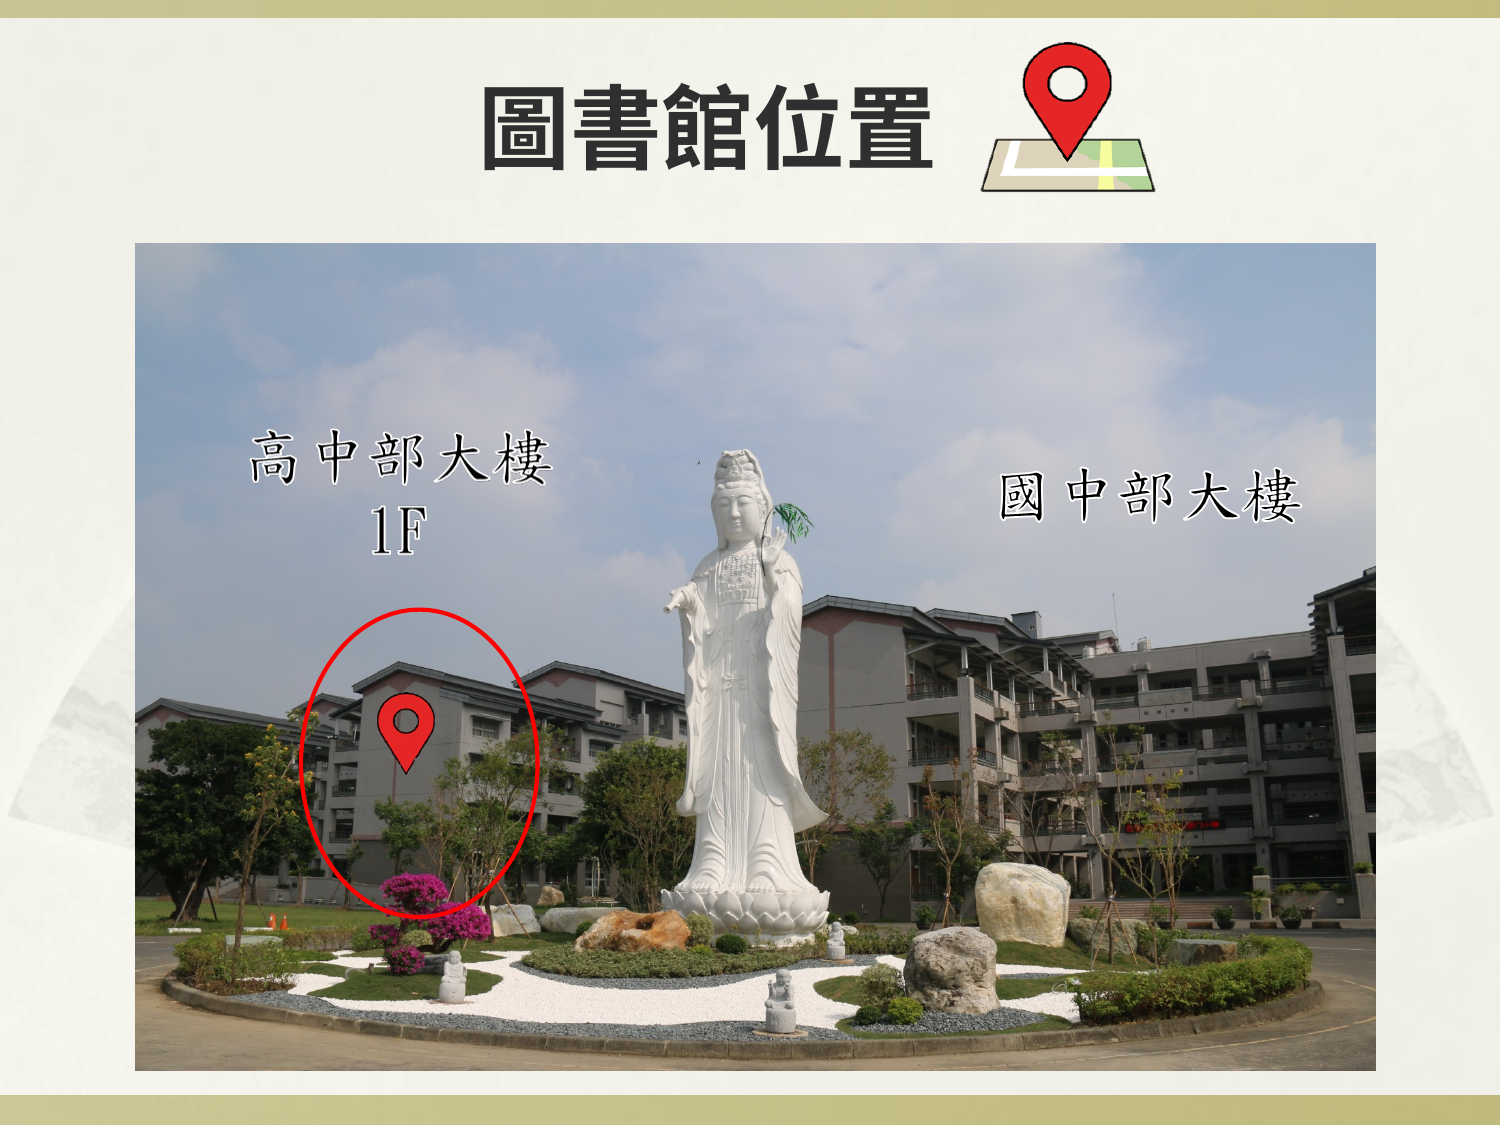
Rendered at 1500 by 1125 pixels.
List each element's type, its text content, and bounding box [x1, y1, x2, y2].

title 圖書館位置 [74, 32, 1341, 220]
picture [0, 18, 1500, 1095]
